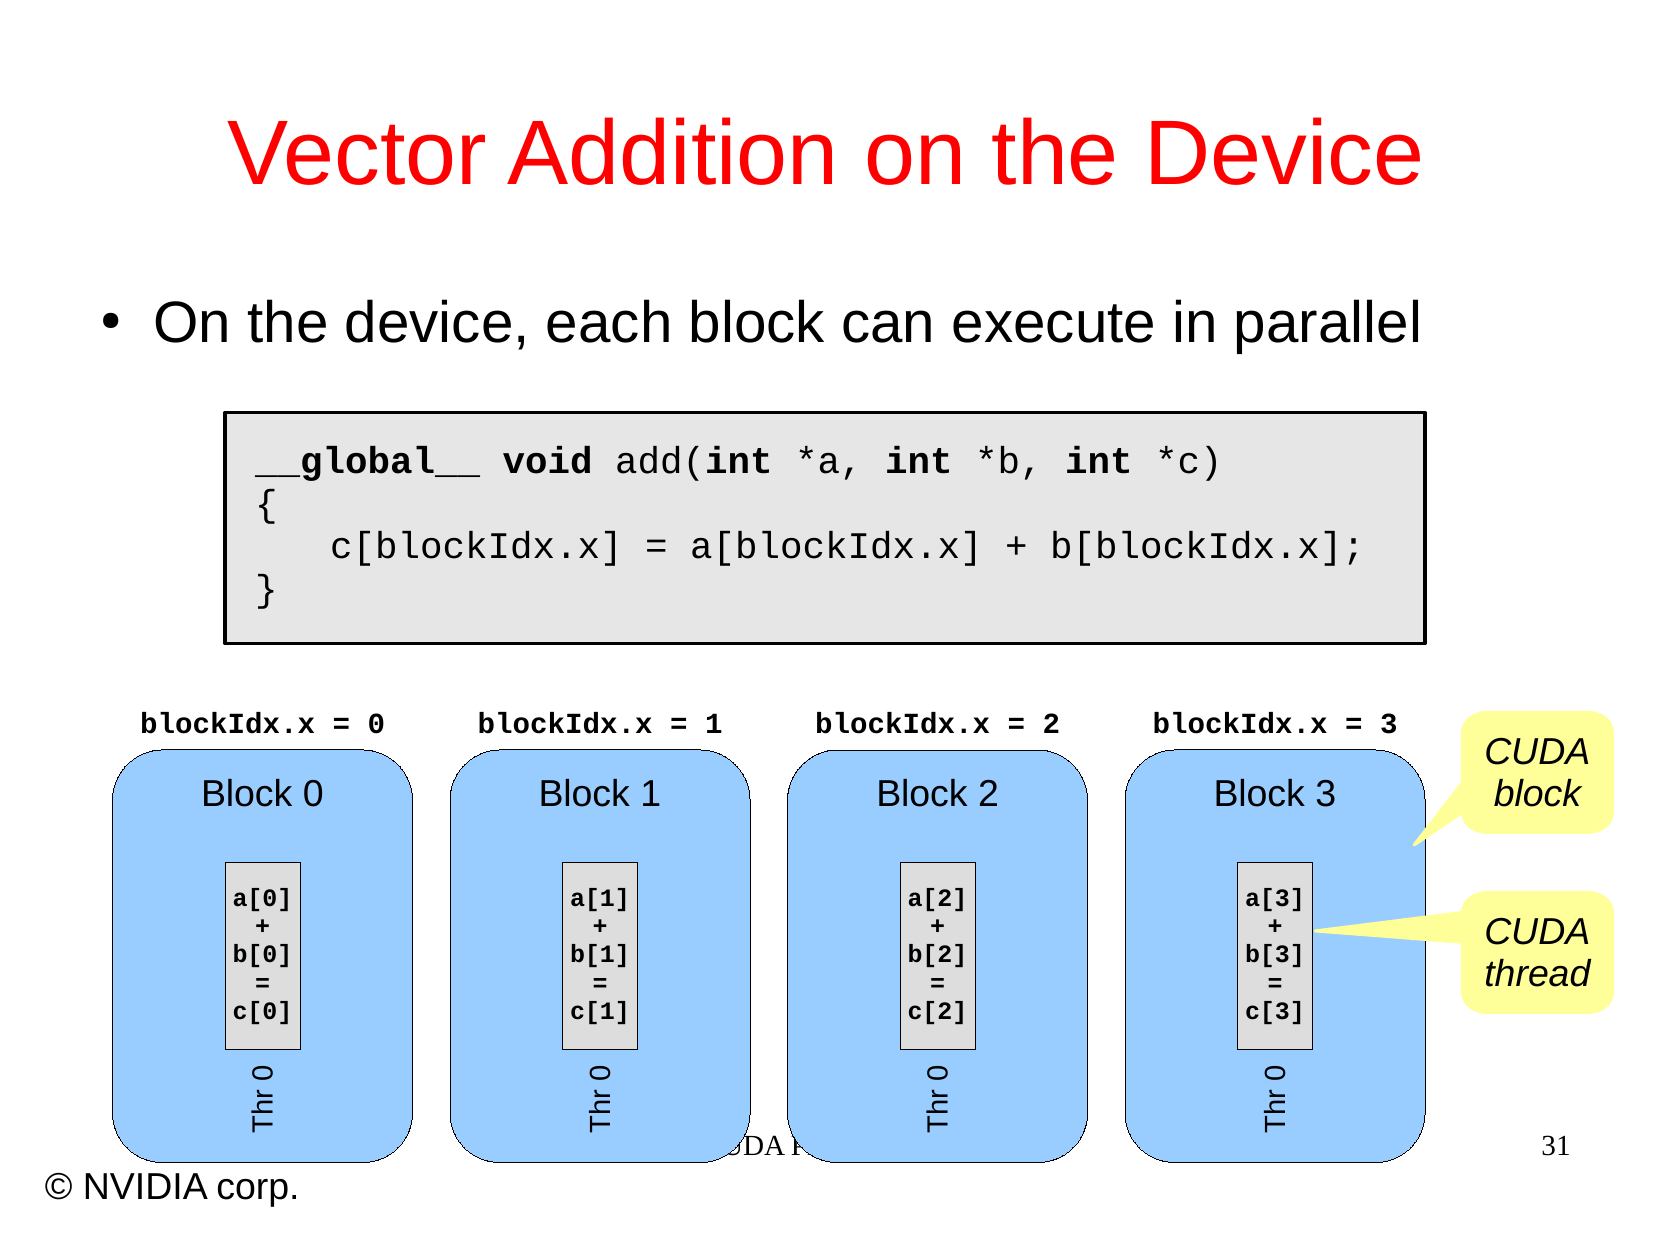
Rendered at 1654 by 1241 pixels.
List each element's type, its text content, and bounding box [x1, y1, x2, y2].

text_box Thr 0 [225, 1050, 301, 1148]
list On the device, each block can execute in parallel [82, 290, 1571, 1109]
text_box a[3] + b[3] = c[3] [1237, 862, 1313, 1050]
title Vector Addition on the Device [82, 49, 1571, 257]
text_box CUDA thread [1315, 892, 1613, 1013]
text_box Thr 0 [1237, 1050, 1313, 1148]
text_box Thr 0 [562, 1050, 638, 1148]
text_box Block 1 [450, 1109, 751, 1163]
text_box __global__ void add(int *a, int *b, int *c) { c[blockIdx.x] = a[blockIdx.x] + b[blockIdx.x]; } [225, 412, 1426, 644]
text_box Thr 0 [900, 1050, 976, 1148]
text_box blockIdx.x = 3 [1125, 701, 1426, 751]
text_box blockIdx.x = 1 [450, 701, 751, 751]
text_box a[2] + b[2] = c[2] [900, 862, 976, 1050]
text_box a[1] + b[1] = c[1] [562, 862, 638, 1050]
text_box a[0] + b[0] = c[0] [225, 862, 301, 1050]
text_box CUDA block [1414, 712, 1613, 845]
text_box blockIdx.x = 2 [787, 701, 1088, 751]
text_box Block 0 [112, 1109, 413, 1163]
text_box Block 2 [787, 1109, 1088, 1163]
text_box blockIdx.x = 0 [112, 701, 413, 751]
text_box Block 3 [1125, 1109, 1426, 1163]
text_box © NVIDIA corp. [30, 1158, 331, 1216]
